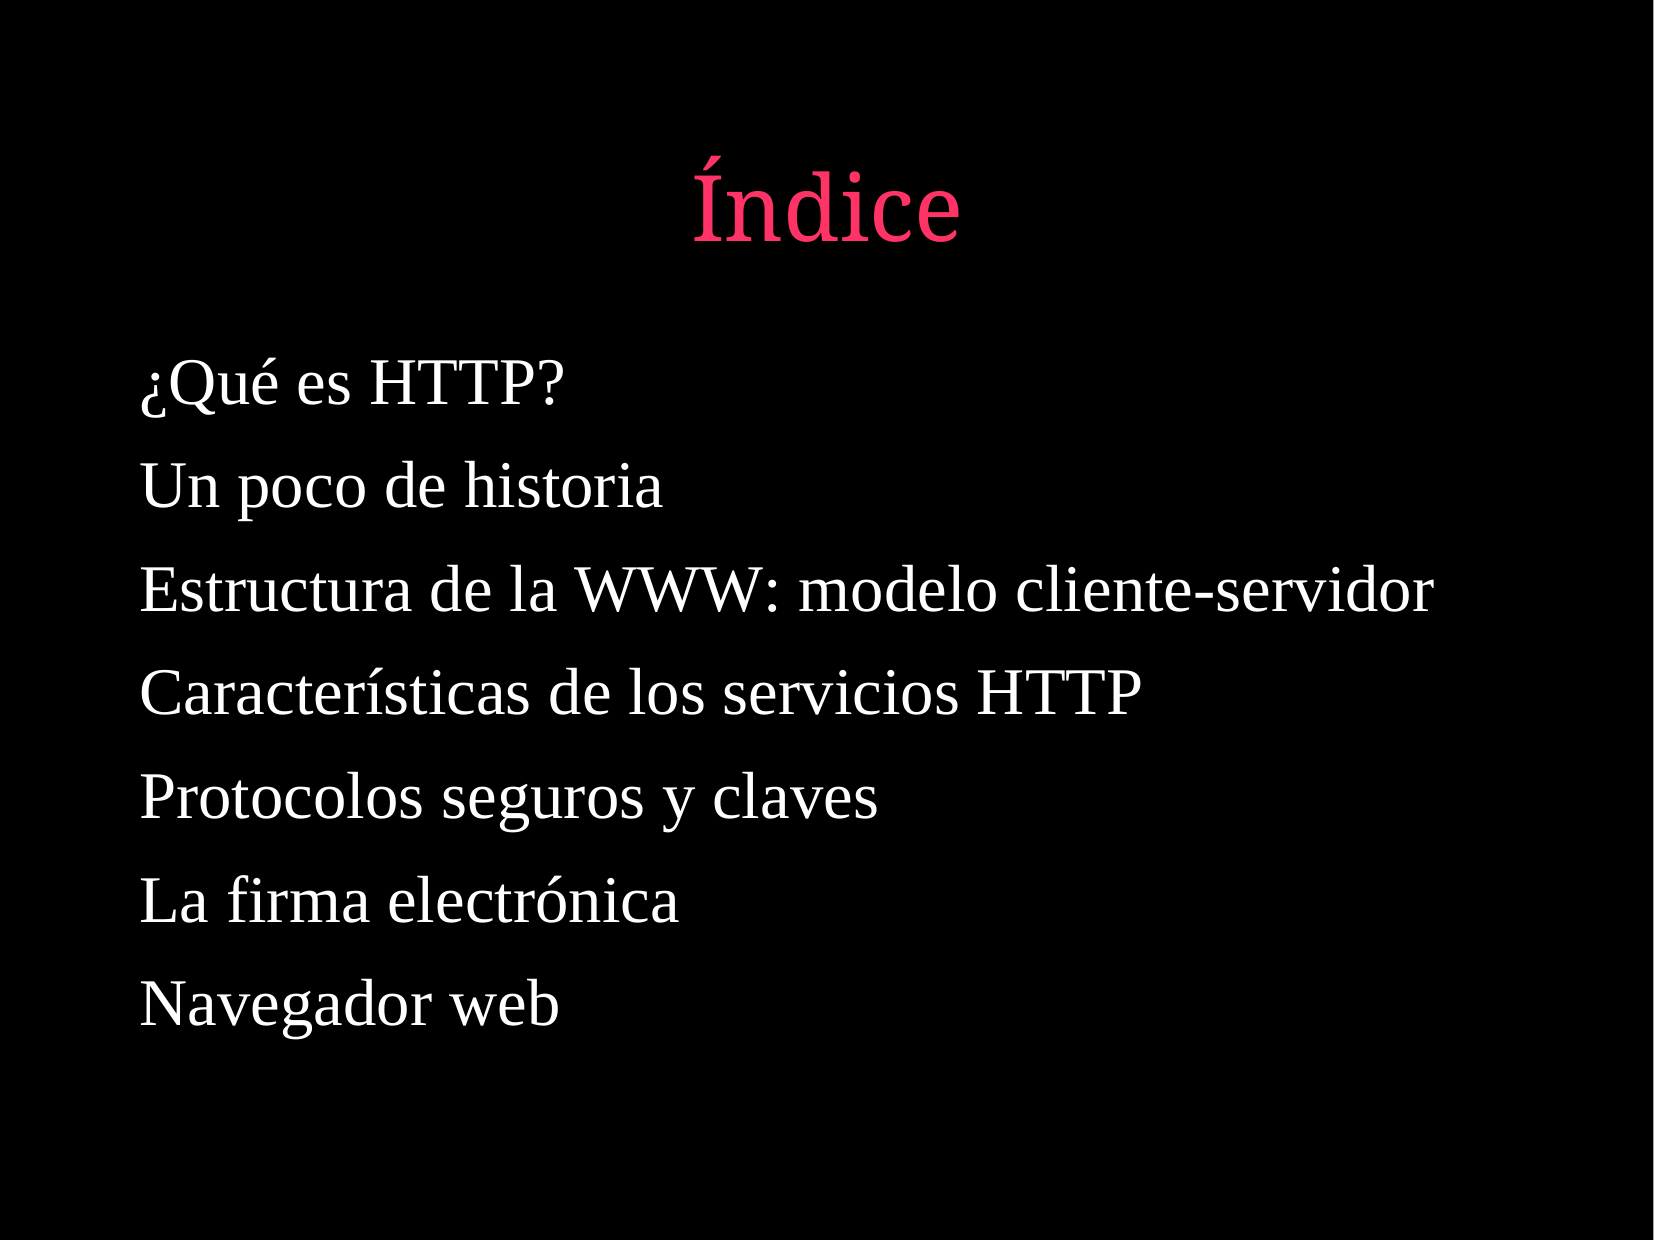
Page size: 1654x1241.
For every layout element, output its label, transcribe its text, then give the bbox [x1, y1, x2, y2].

title Índice [121, 102, 1534, 311]
list ¿Qué es HTTP? Un poco de historia Estructura de la WWW: modelo cliente-servidor Características de los servicios HTTP Protocolos seguros y claves La firma electrónica Navegador web [121, 344, 1534, 1127]
